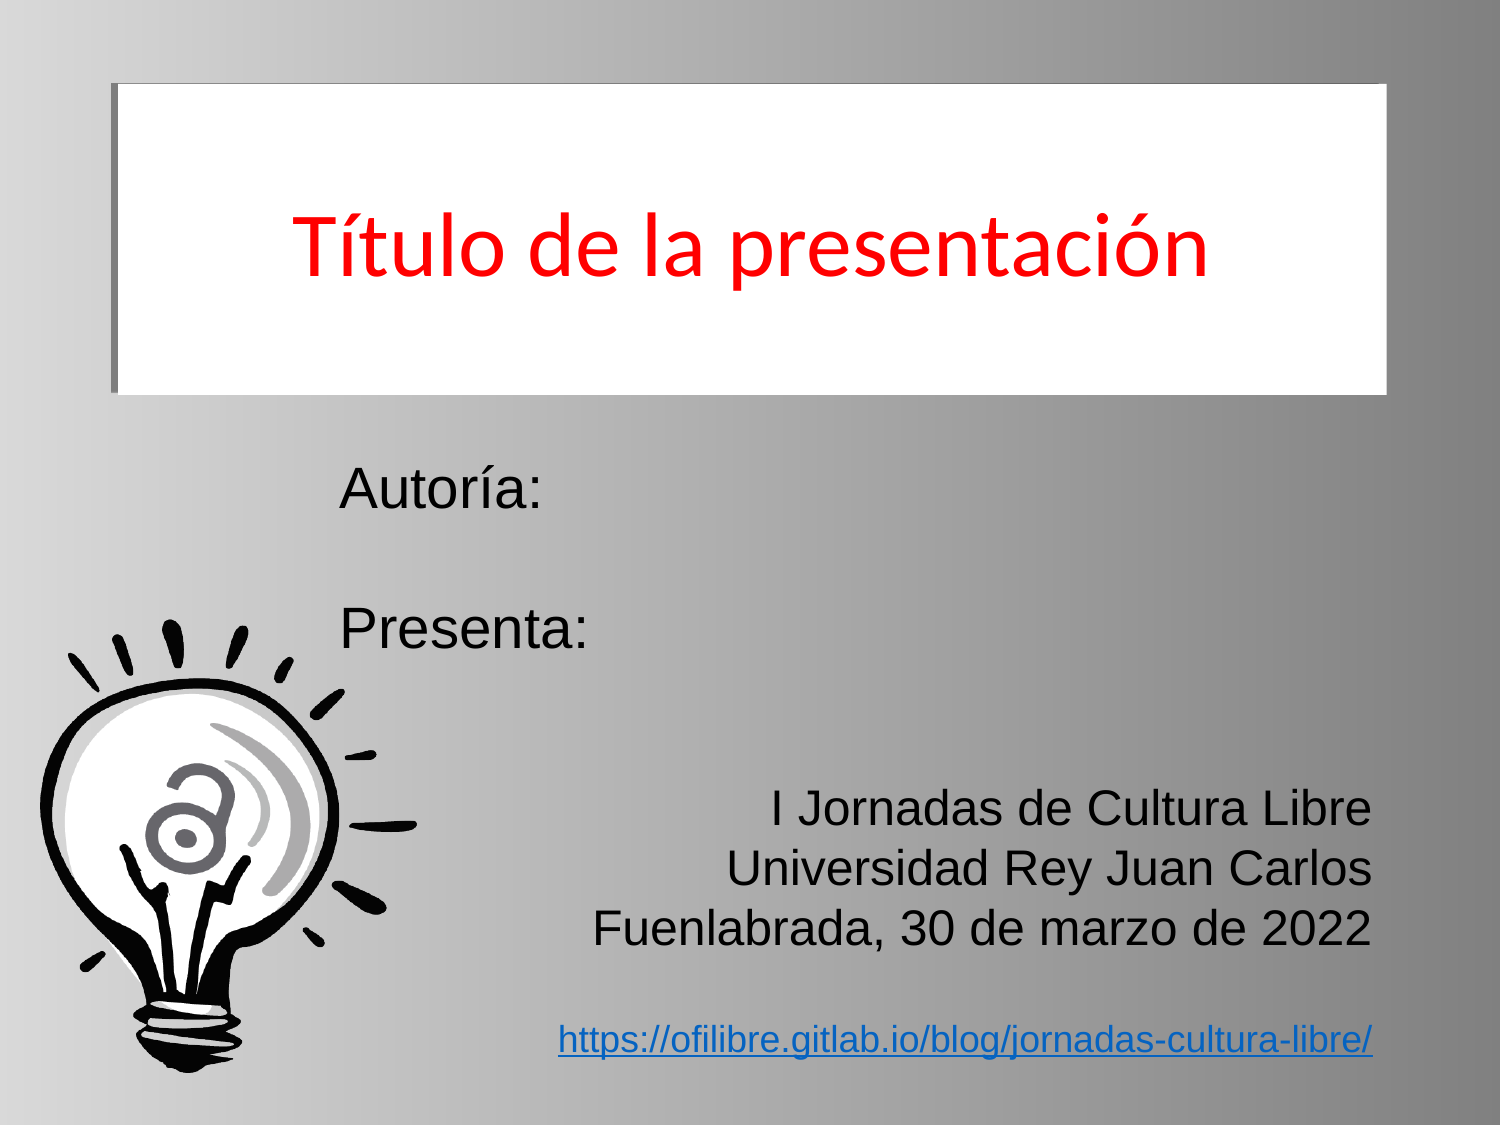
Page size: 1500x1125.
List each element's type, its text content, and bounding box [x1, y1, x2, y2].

text_box I Jornadas de Cultura Libre Universidad Rey Juan Carlos Fuenlabrada, 30 de marzo de 2022 https://ofilibre.gitlab.io/blog/jornadas-cultura-libre/ [531, 767, 1388, 1090]
text_box Autoría: Presenta: [324, 442, 1388, 679]
picture [0, 531, 424, 1125]
text_box Título de la presentación [118, 83, 1387, 395]
